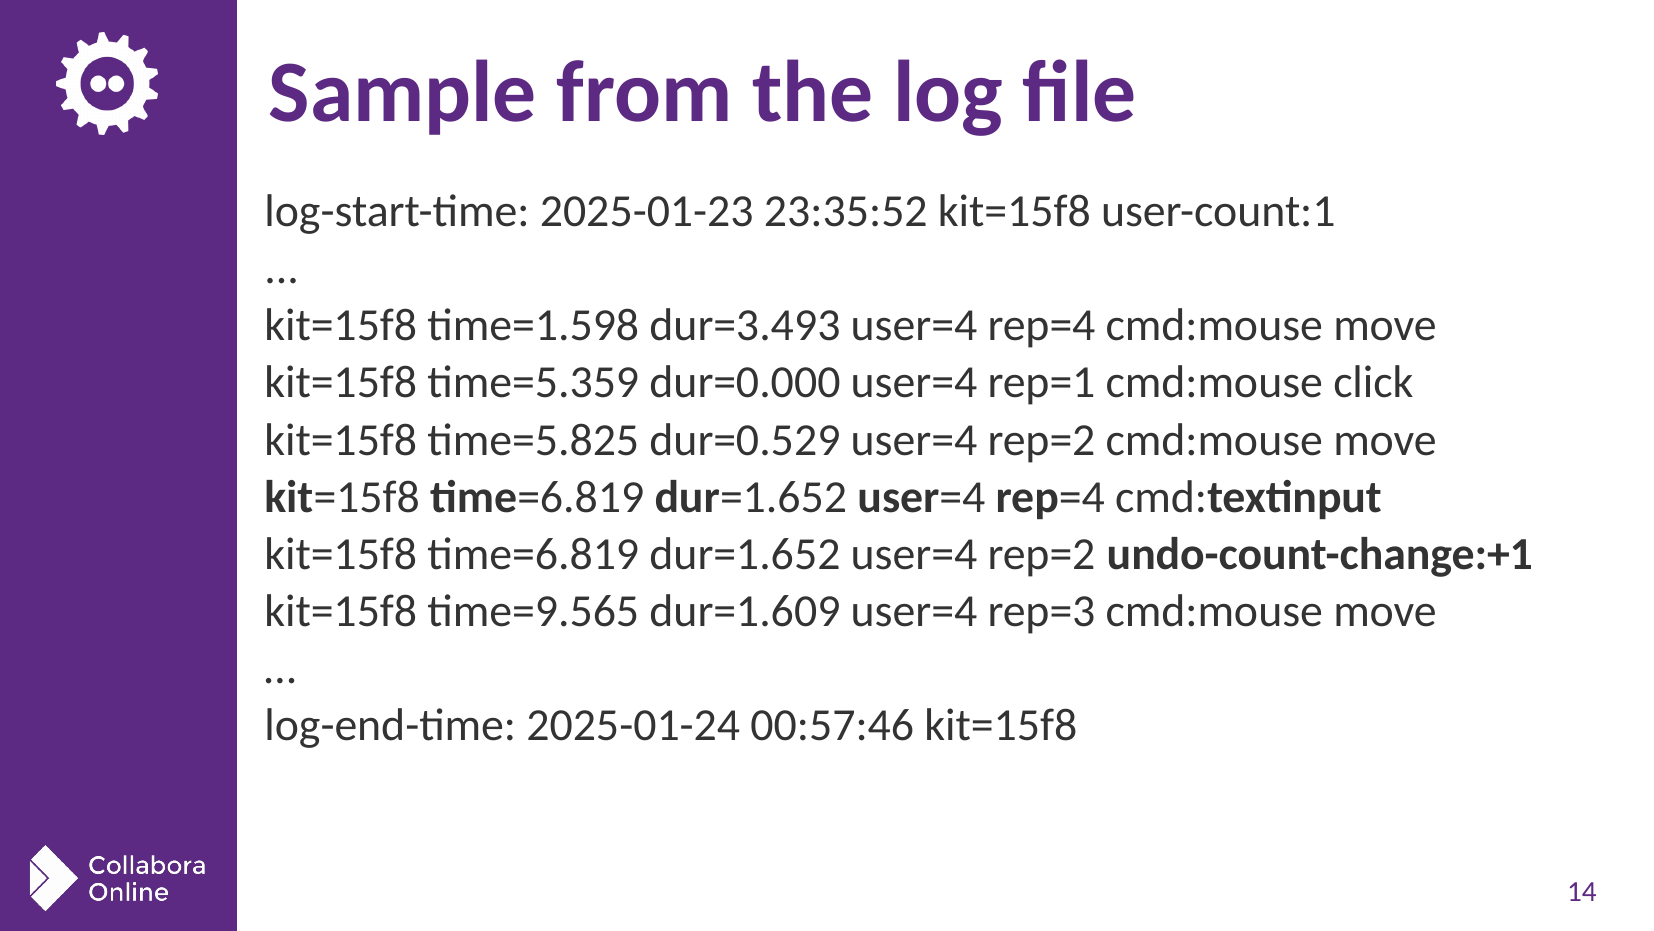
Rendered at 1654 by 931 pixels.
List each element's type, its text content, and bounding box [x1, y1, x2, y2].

list log-start-time: 2025-01-23 23:35:52 kit=15f8 user-count:1 ... kit=15f8 time=1.598 dur=3.493 user=4 rep=4 cmd:mouse move kit=15f8 time=5.359 dur=0.000 user=4 rep=1 cmd:mouse click kit=15f8 time=5.825 dur=0.529 user=4 rep=2 cmd:mouse move kit=15f8 time=6.819 dur=1.652 user=4 rep=4 cmd:textinput kit=15f8 time=6.819 dur=1.652 user=4 rep=2 undo-count-change:+1 kit=15f8 time=9.565 dur=1.609 user=4 rep=3 cmd:mouse move … log-end-time: 2025-01-24 00:57:46 kit=15f8 [264, 180, 1625, 903]
picture [25, 840, 209, 916]
title Sample from the log file [268, 12, 1654, 144]
picture [56, 32, 158, 135]
